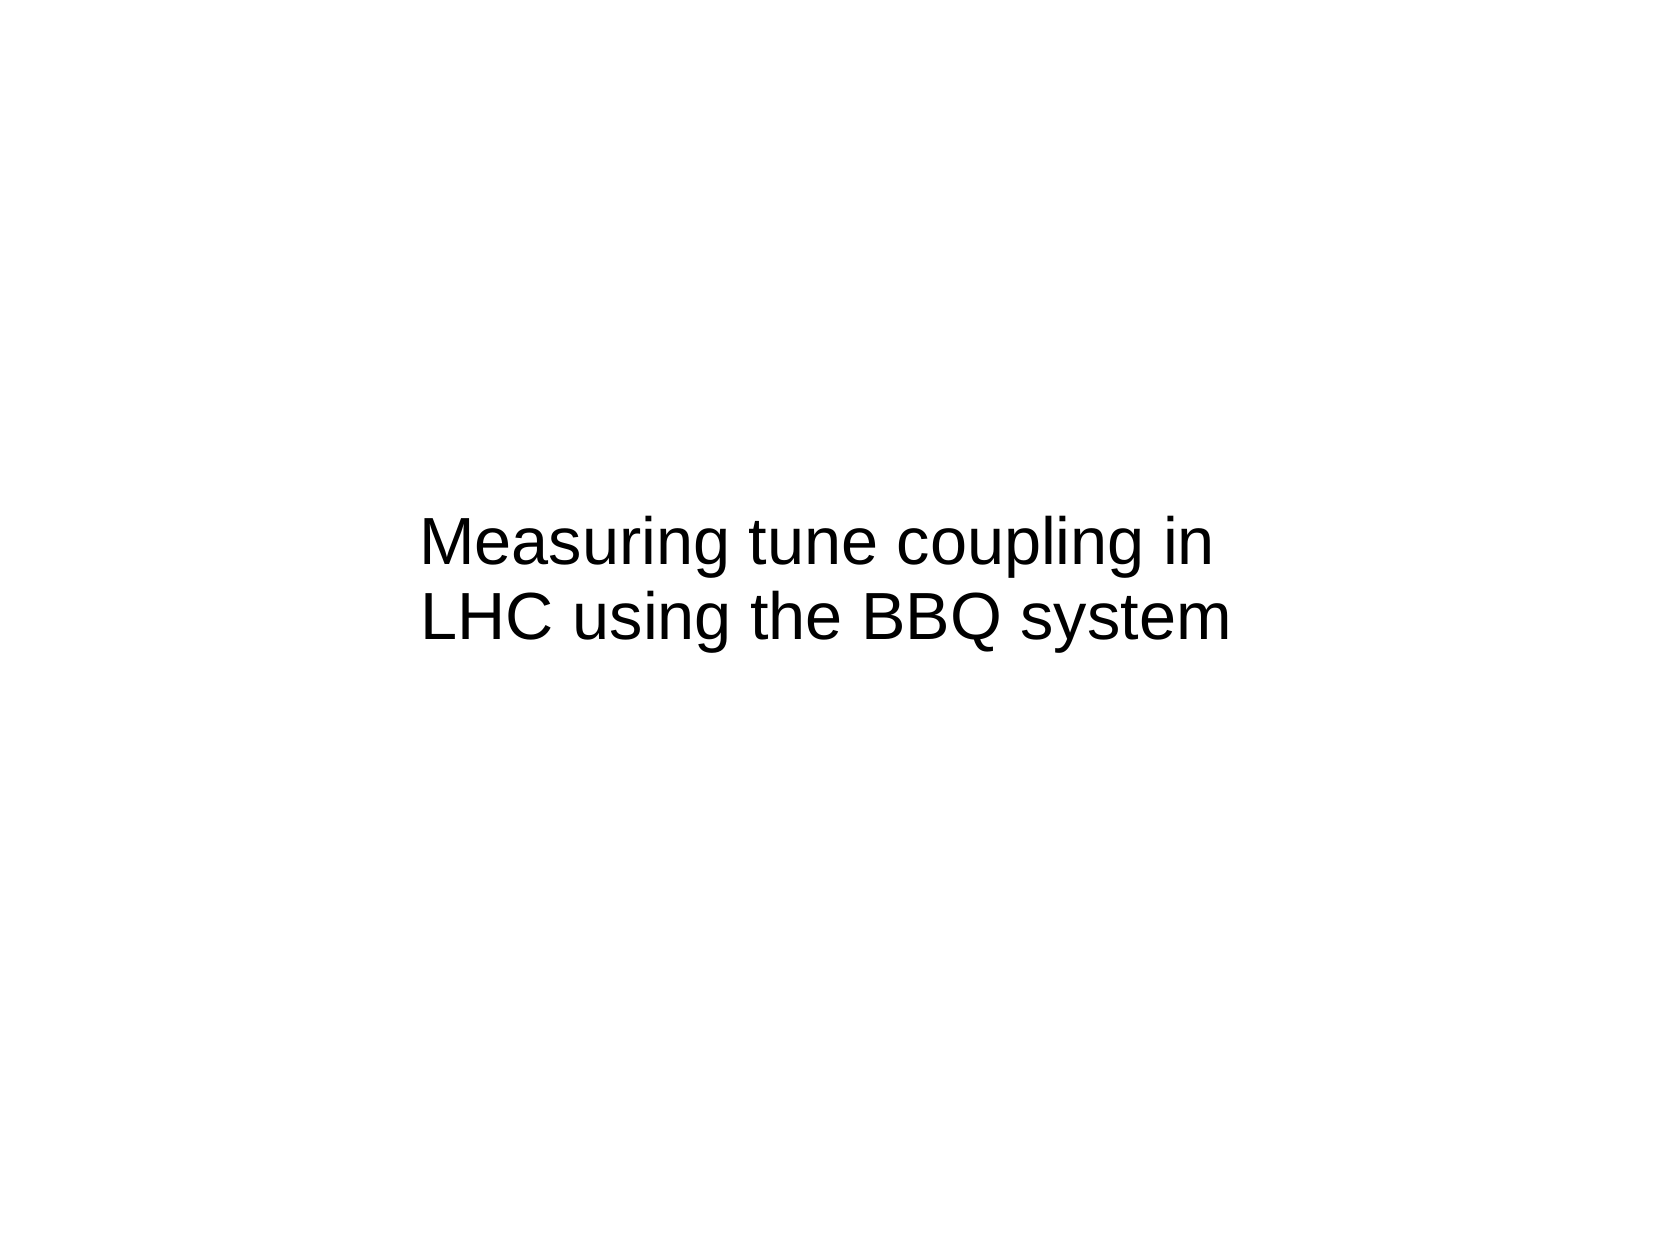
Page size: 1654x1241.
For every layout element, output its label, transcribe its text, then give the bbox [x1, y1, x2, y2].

subtitle Measuring tune coupling in LHC using the BBQ system [82, 49, 1571, 1109]
